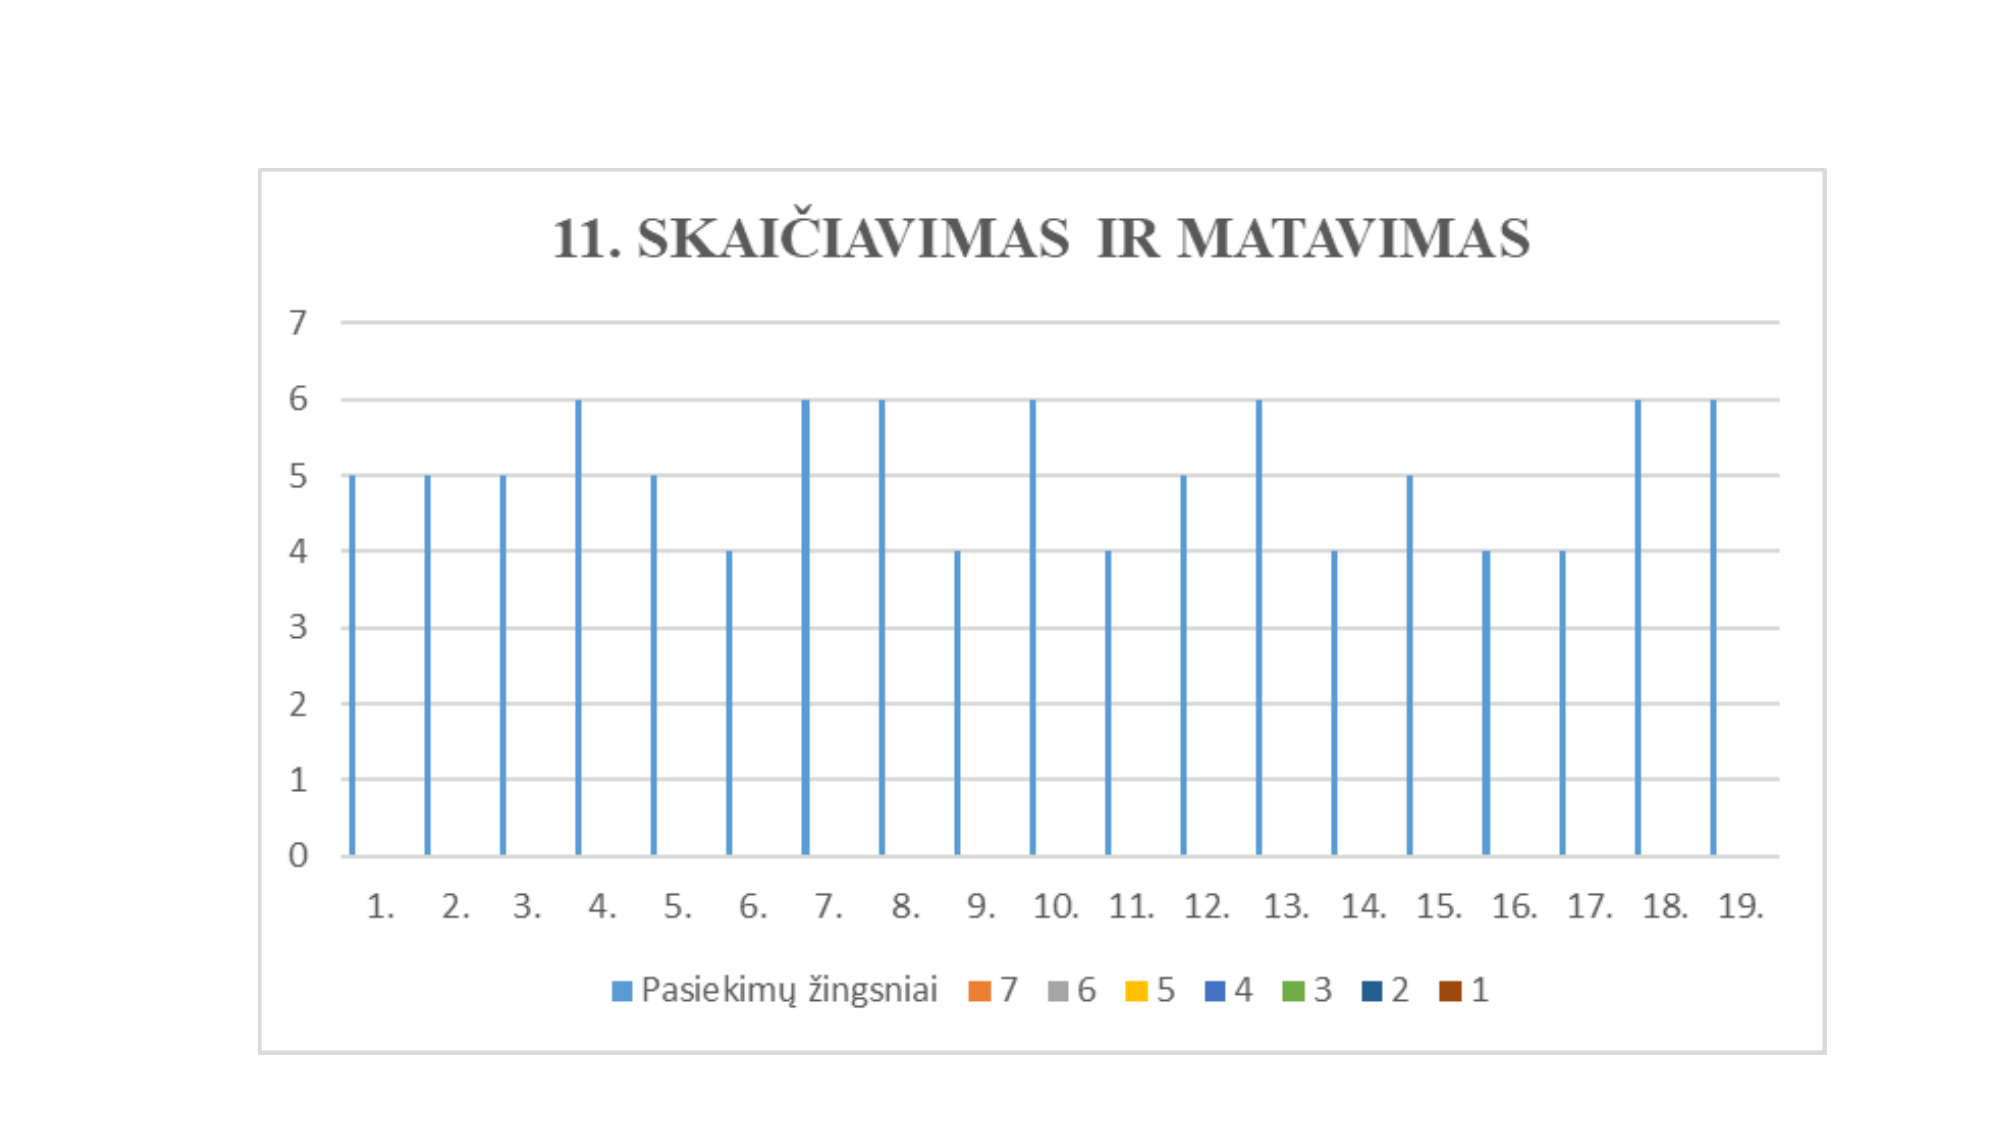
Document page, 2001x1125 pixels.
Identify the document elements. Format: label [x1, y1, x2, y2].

picture [258, 168, 1827, 1055]
